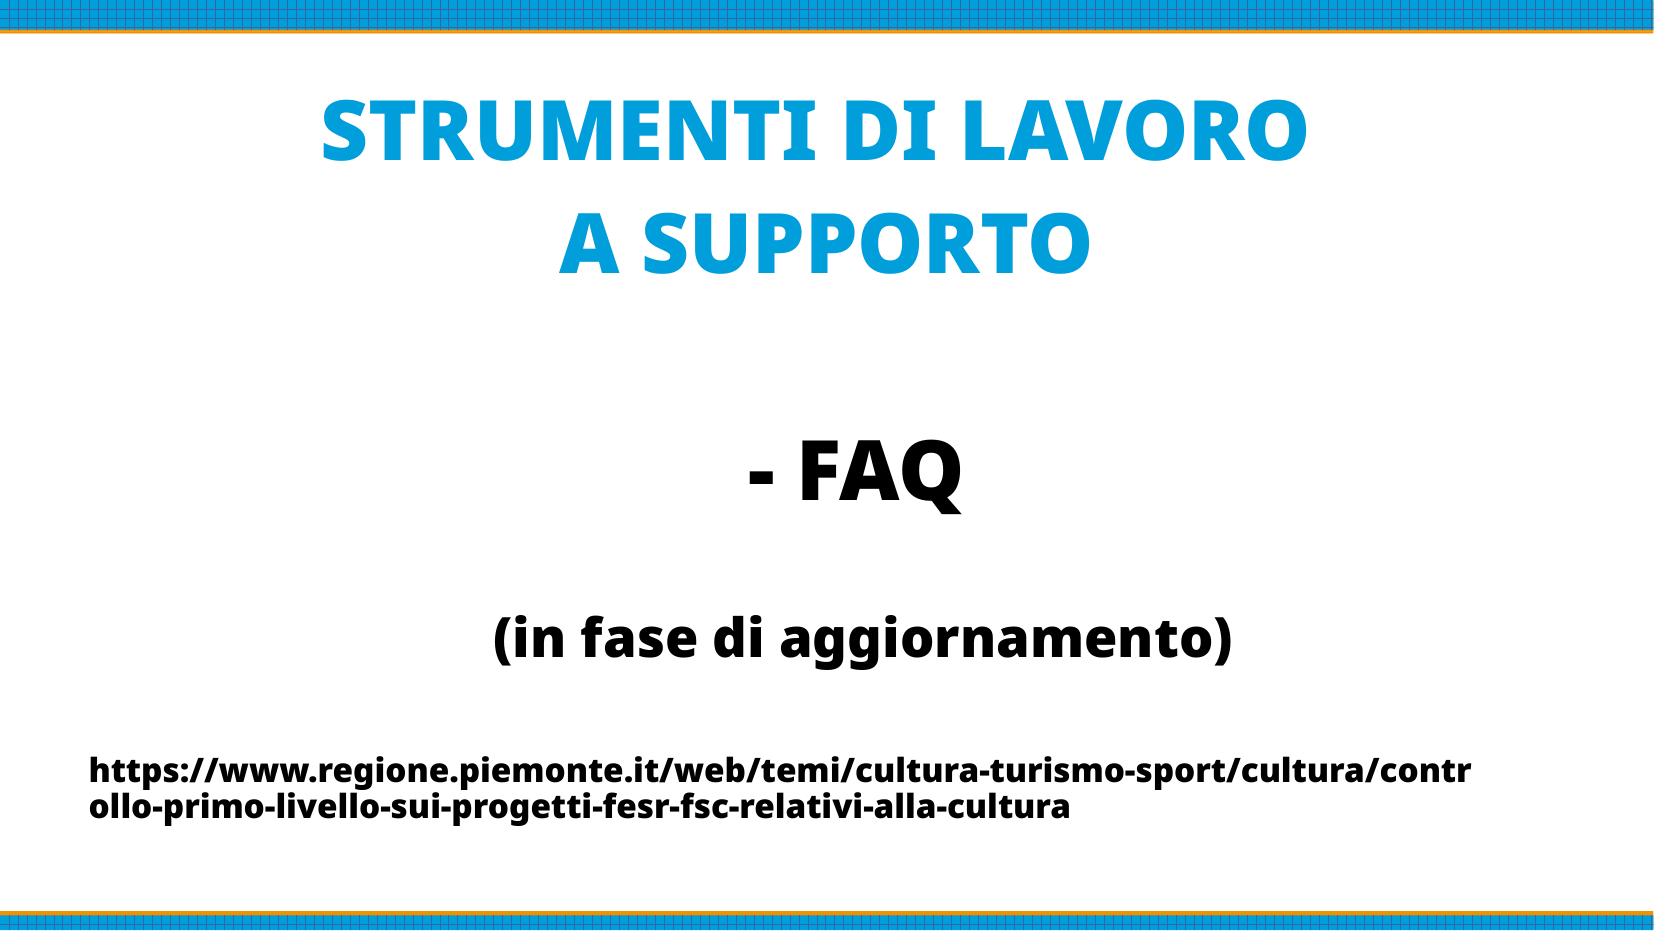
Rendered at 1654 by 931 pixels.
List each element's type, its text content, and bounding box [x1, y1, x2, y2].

subtitle STRUMENTI DI LAVORO A SUPPORTO - FAQ (in fase di aggiornamento) https://www.regione.piemonte.it/web/temi/cultura-turismo-sport/cultura/controllo-primo-livello-sui-progetti-fesr-fsc-relativi-alla-cultura [88, 73, 1565, 827]
